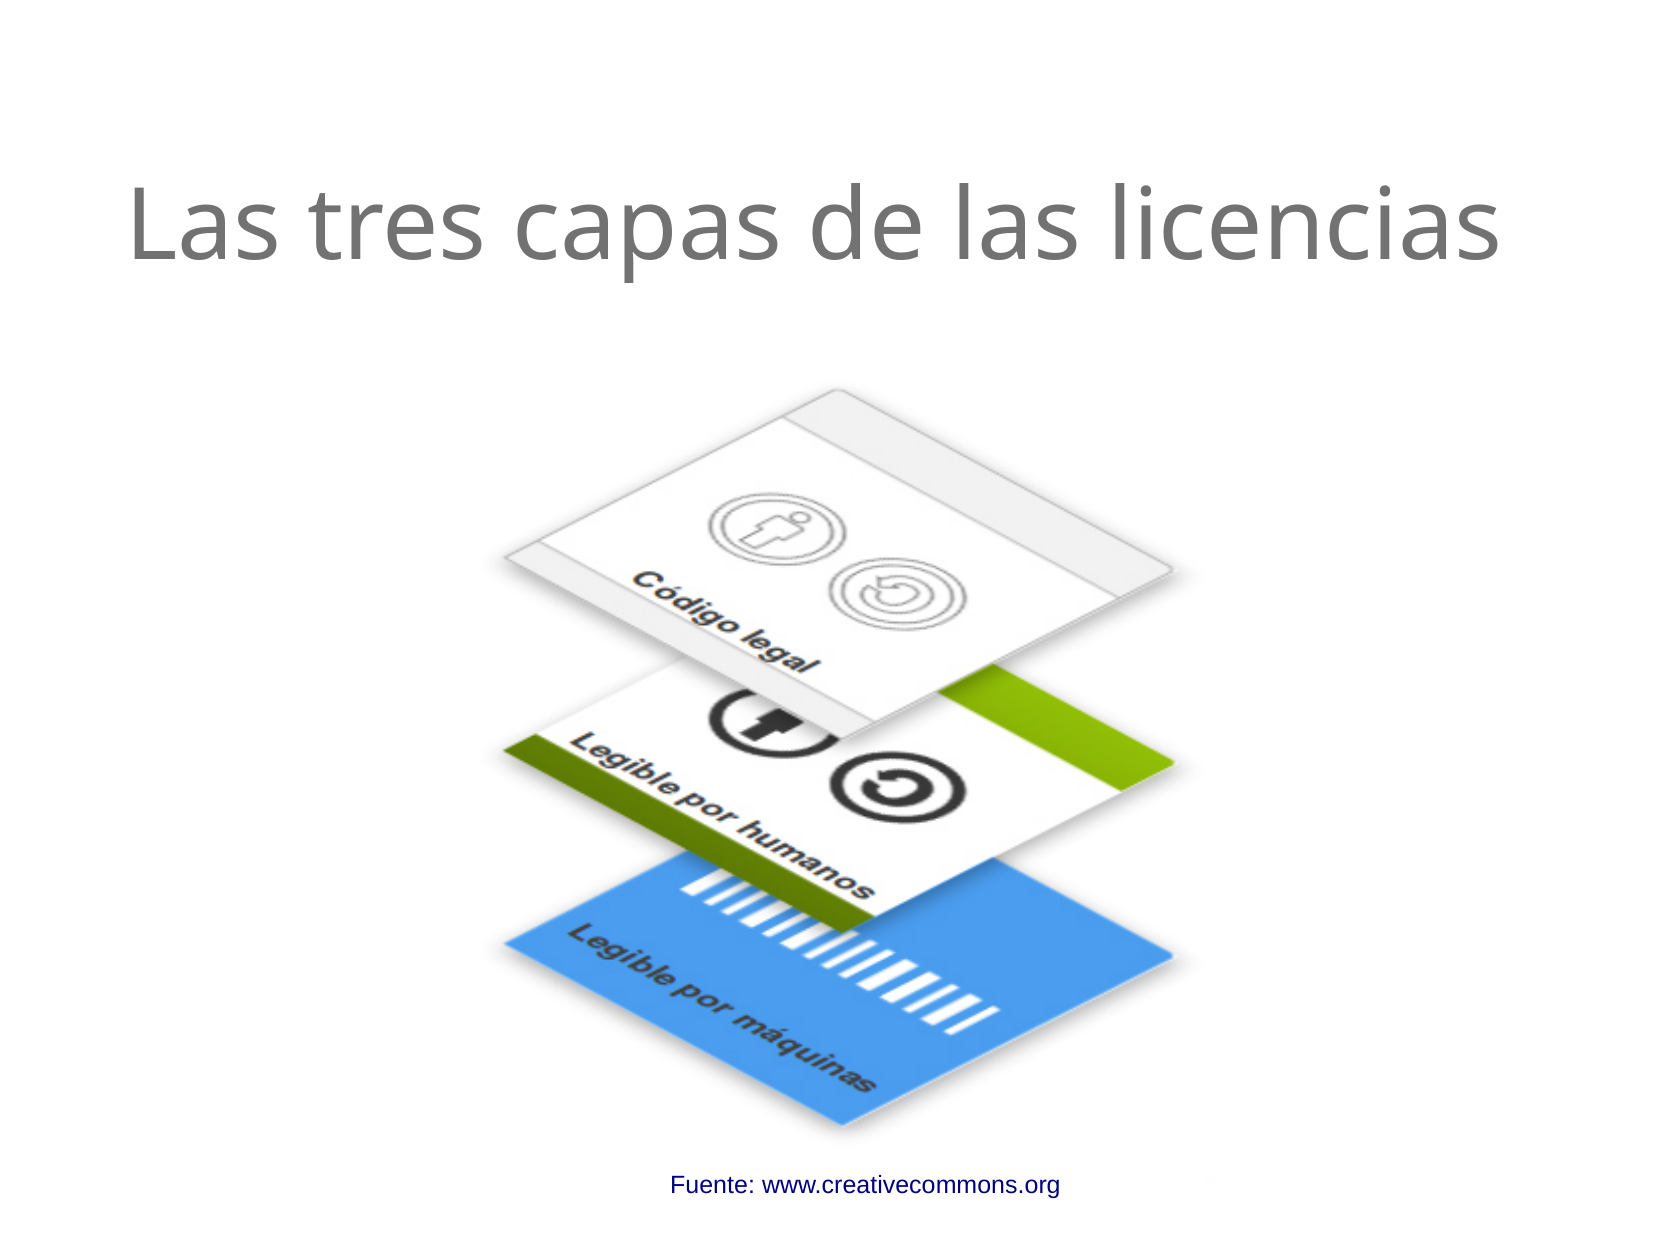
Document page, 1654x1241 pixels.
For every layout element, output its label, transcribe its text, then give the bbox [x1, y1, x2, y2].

text_box Fuente: www.creativecommons.org [655, 1163, 1099, 1206]
text_box Las tres capas de las licencias [59, 96, 1586, 343]
picture [448, 371, 1217, 1182]
